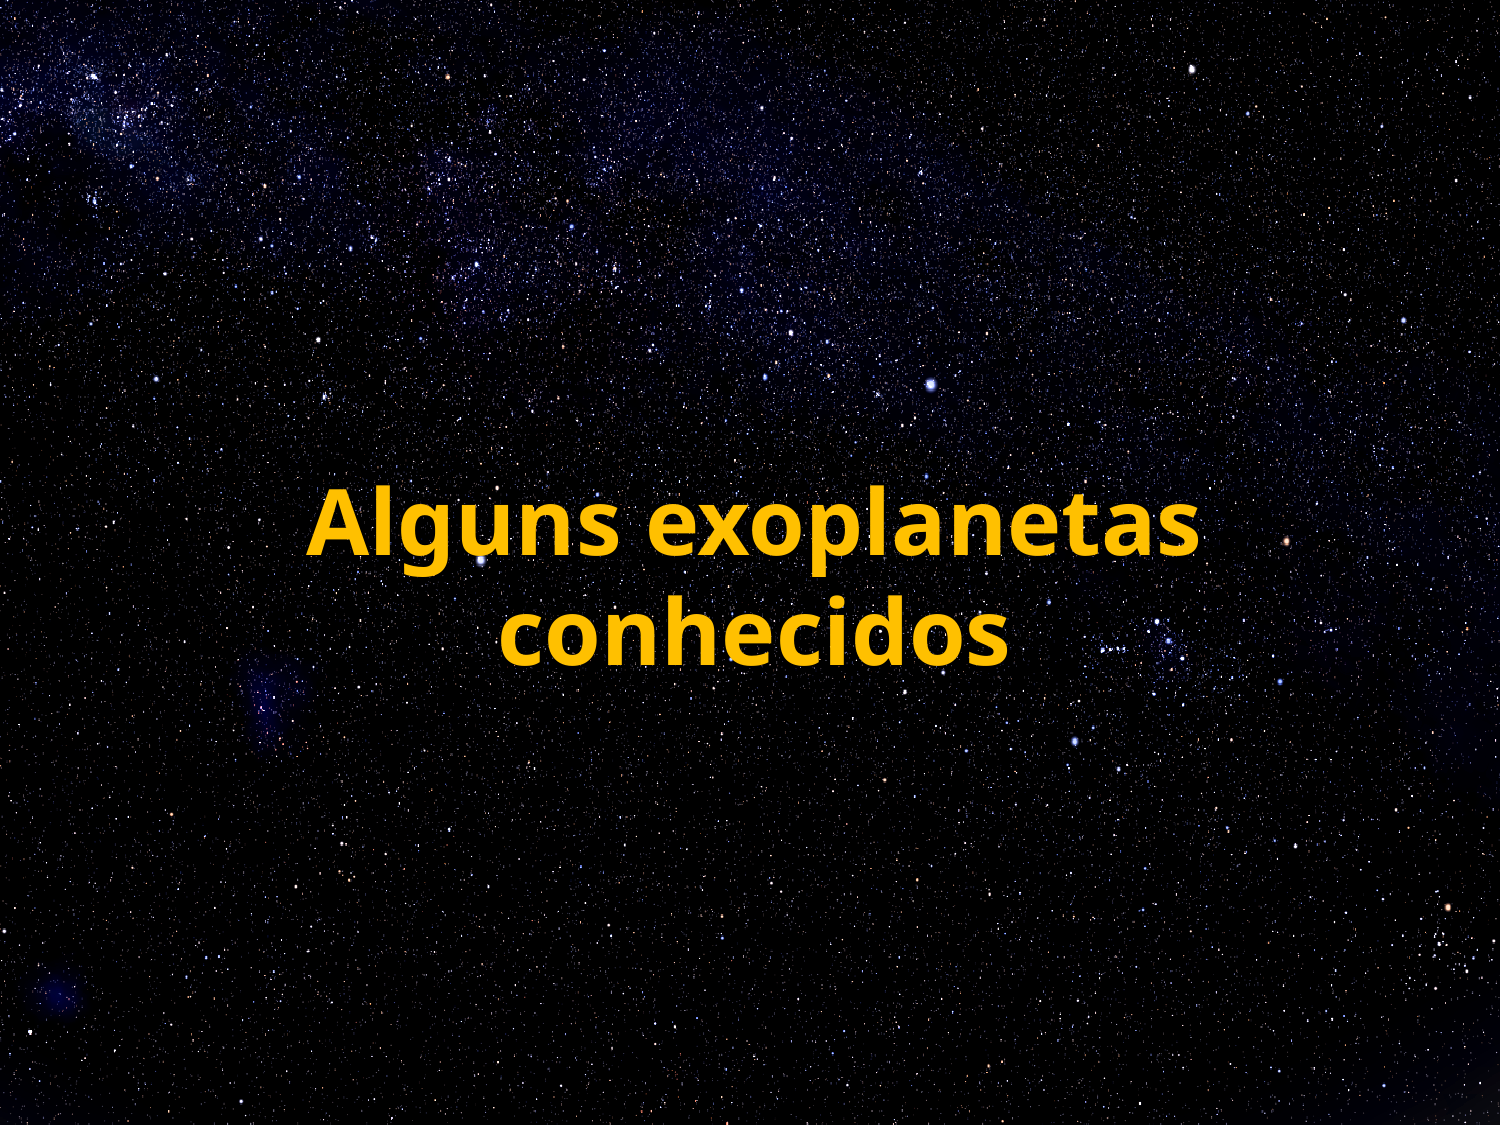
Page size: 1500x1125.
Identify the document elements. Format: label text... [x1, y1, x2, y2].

title Alguns exoplanetas conhecidos [117, 433, 1393, 715]
picture [0, 0, 1500, 1125]
